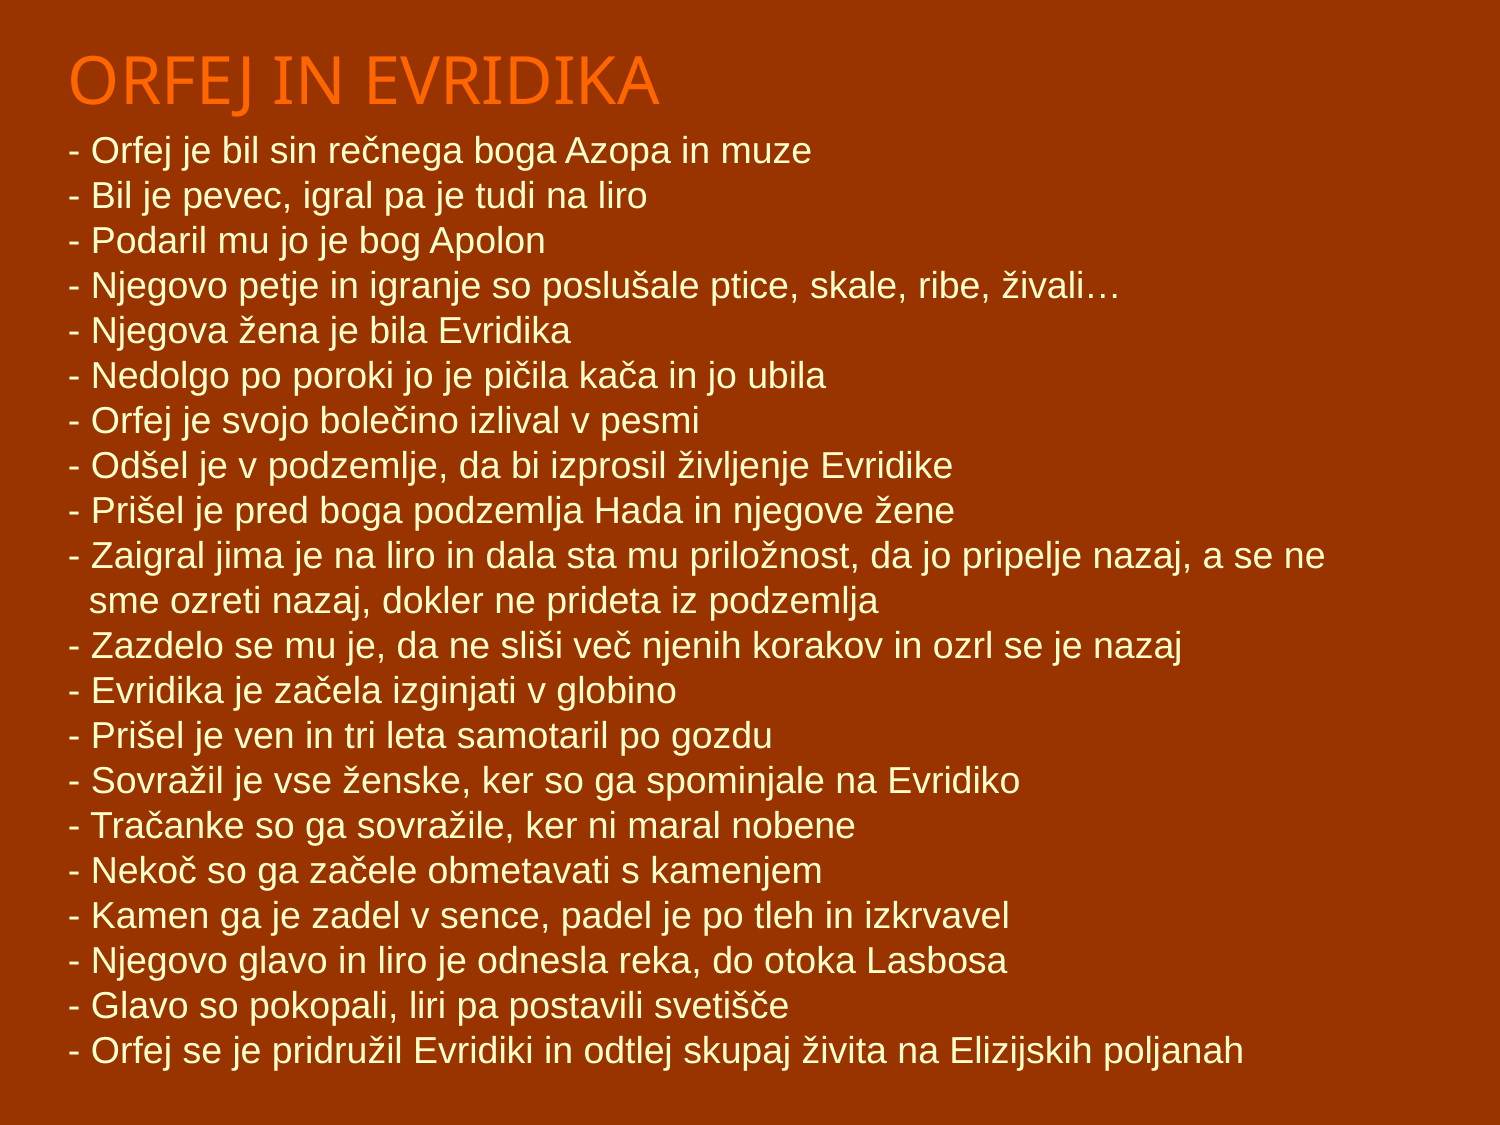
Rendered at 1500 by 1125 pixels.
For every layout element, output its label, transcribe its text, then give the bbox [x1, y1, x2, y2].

text_box - Orfej je bil sin rečnega boga Azopa in muze - Bil je pevec, igral pa je tudi na liro - Podaril mu jo je bog Apolon - Njegovo petje in igranje so poslušale ptice, skale, ribe, živali… - Njegova žena je bila Evridika - Nedolgo po poroki jo je pičila kača in jo ubila - Orfej je svojo bolečino izlival v pesmi - Odšel je v podzemlje, da bi izprosil življenje Evridike - Prišel je pred boga podzemlja Hada in njegove žene - Zaigral jima je na liro in dala sta mu priložnost, da jo pripelje nazaj, a se ne sme ozreti nazaj, dokler ne prideta iz podzemlja - Zazdelo se mu je, da ne sliši več njenih korakov in ozrl se je nazaj - Evridika je začela izginjati v globino - Prišel je ven in tri leta samotaril po gozdu - Sovražil je vse ženske, ker so ga spominjale na Evridiko - Tračanke so ga sovražile, ker ni maral nobene - Nekoč so ga začele obmetavati s kamenjem - Kamen ga je zadel v sence, padel je po tleh in izkrvavel - Njegovo glavo in liro je odnesla reka, do otoka Lasbosa - Glavo so pokopali, liri pa postavili svetišče - Orfej se je pridružil Evridiki in odtlej skupaj živita na Elizijskih poljanah [53, 118, 1500, 1124]
text_box ORFEJ IN EVRIDIKA [53, 30, 963, 118]
